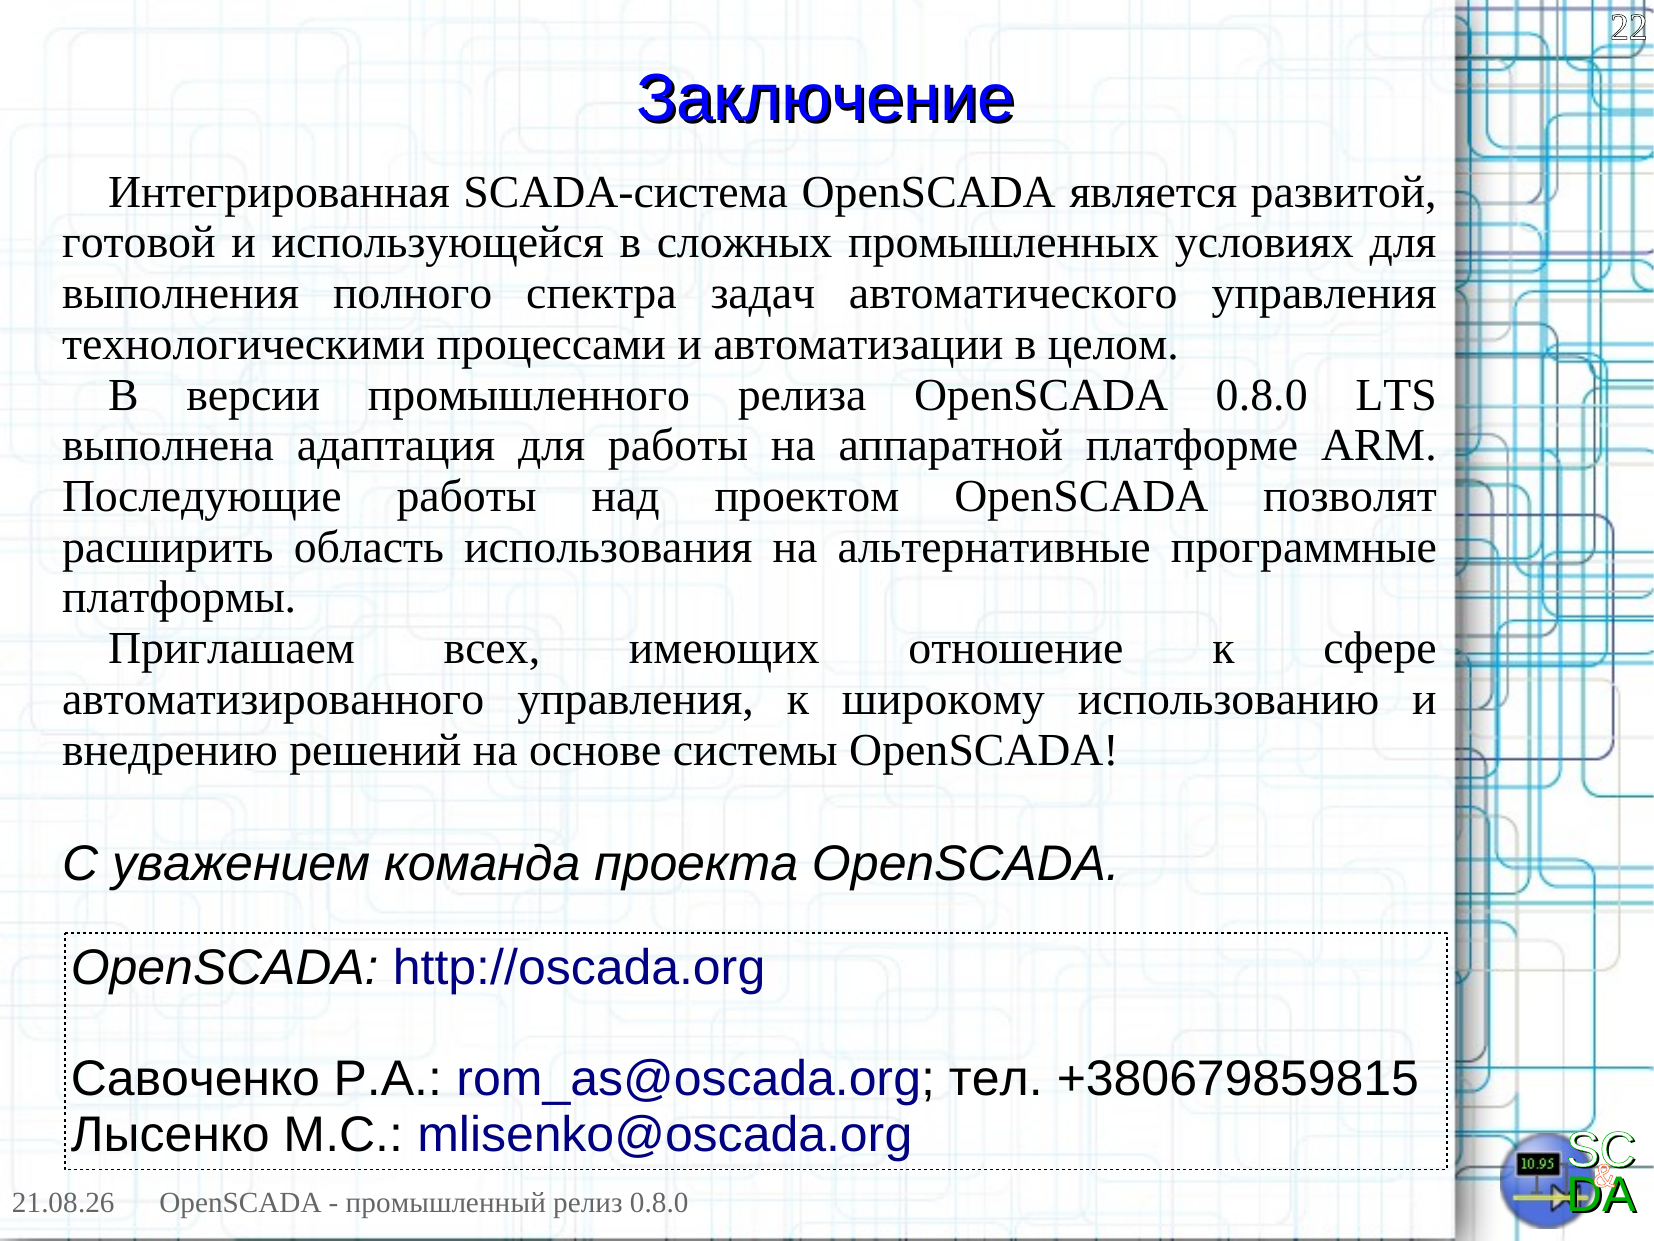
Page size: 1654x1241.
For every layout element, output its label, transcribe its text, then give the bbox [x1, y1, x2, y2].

text_box Интегрированная SCADA-система OpenSCADA является развитой, готовой и использующейся в сложных промышленных условиях для выполнения полного спектра задач автоматического управления технологическими процессами и автоматизации в целом. В версии промышленного релиза OpenSCADA 0.8.0 LTS выполнена адаптация для работы на аппаратной платформе ARM. Последующие работы над проектом OpenSCADA позволят расширить область использования на альтернативные программные платформы. Приглашаем всех, имеющих отношение к сфере автоматизированного управления, к широкому использованию и внедрению решений на основе системы OpenSCADA! С уважением команда проекта OpenSCADA. [47, 159, 1453, 899]
title Заключение [44, 38, 1607, 144]
text_box OpenSCADA: http://oscada.org Савоченко Р.А.: rom_as@oscada.org; тел. +380679859815 Лысенко М.С.: mlisenko@oscada.org [64, 933, 1447, 1170]
picture [0, 0, 1654, 1241]
